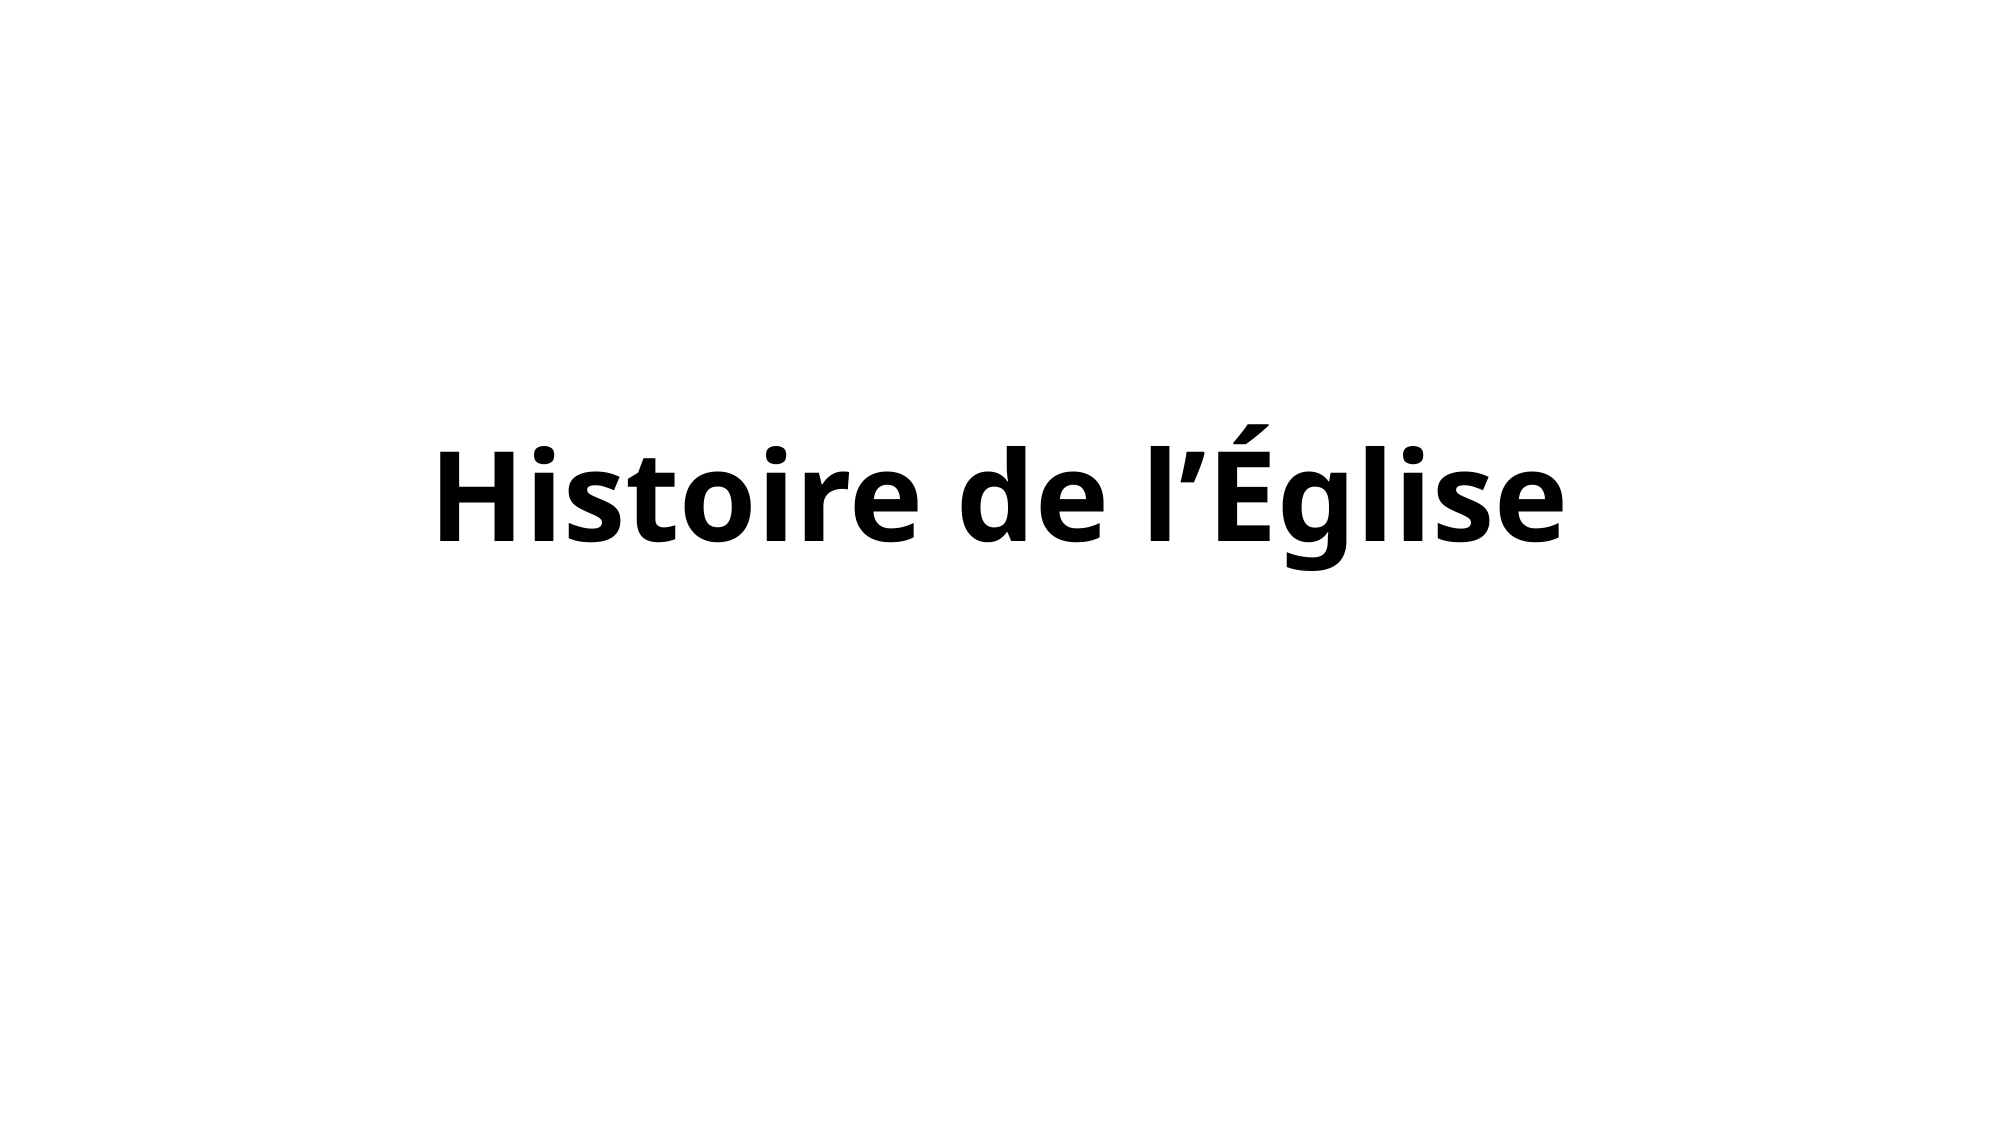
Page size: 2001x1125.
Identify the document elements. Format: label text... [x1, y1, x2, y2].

title Histoire de l’Église [249, 184, 1750, 576]
